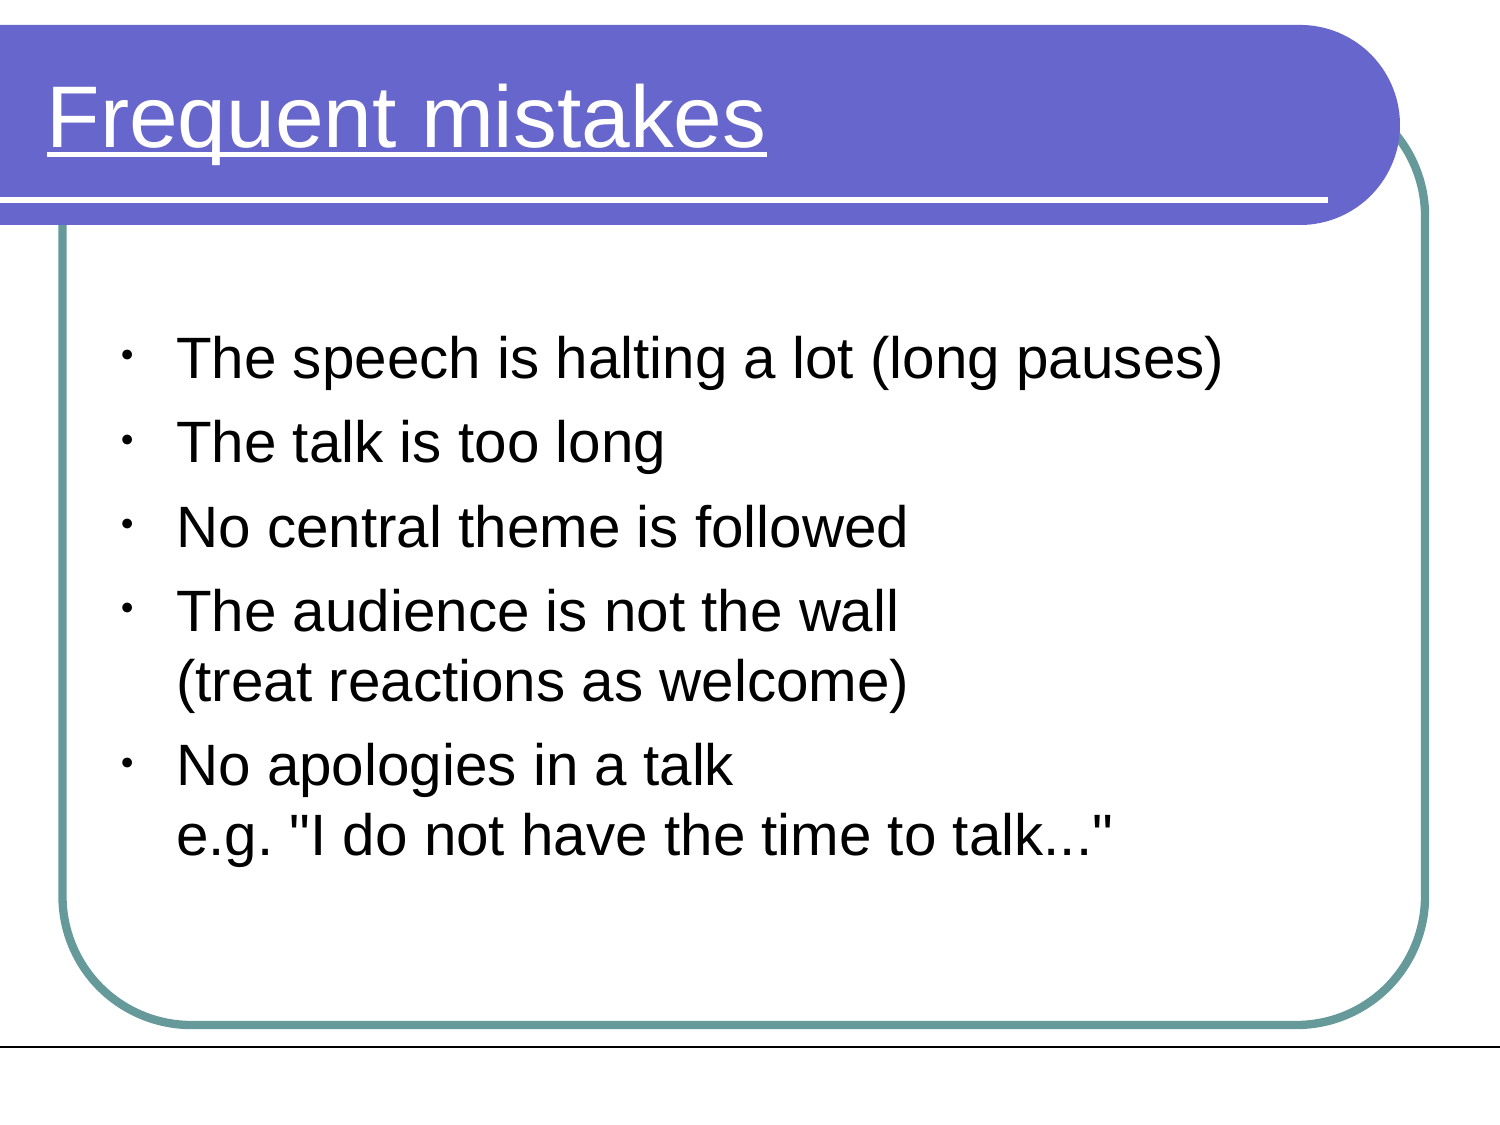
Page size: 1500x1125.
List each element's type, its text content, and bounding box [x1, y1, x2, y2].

list The speech is halting a lot (long pauses) The talk is too long No central theme is followed The audience is not the wall (treat reactions as welcome) No apologies in a talk e.g. "I do not have the time to talk..." [105, 312, 1393, 1038]
title Frequent mistakes [31, 37, 1347, 188]
